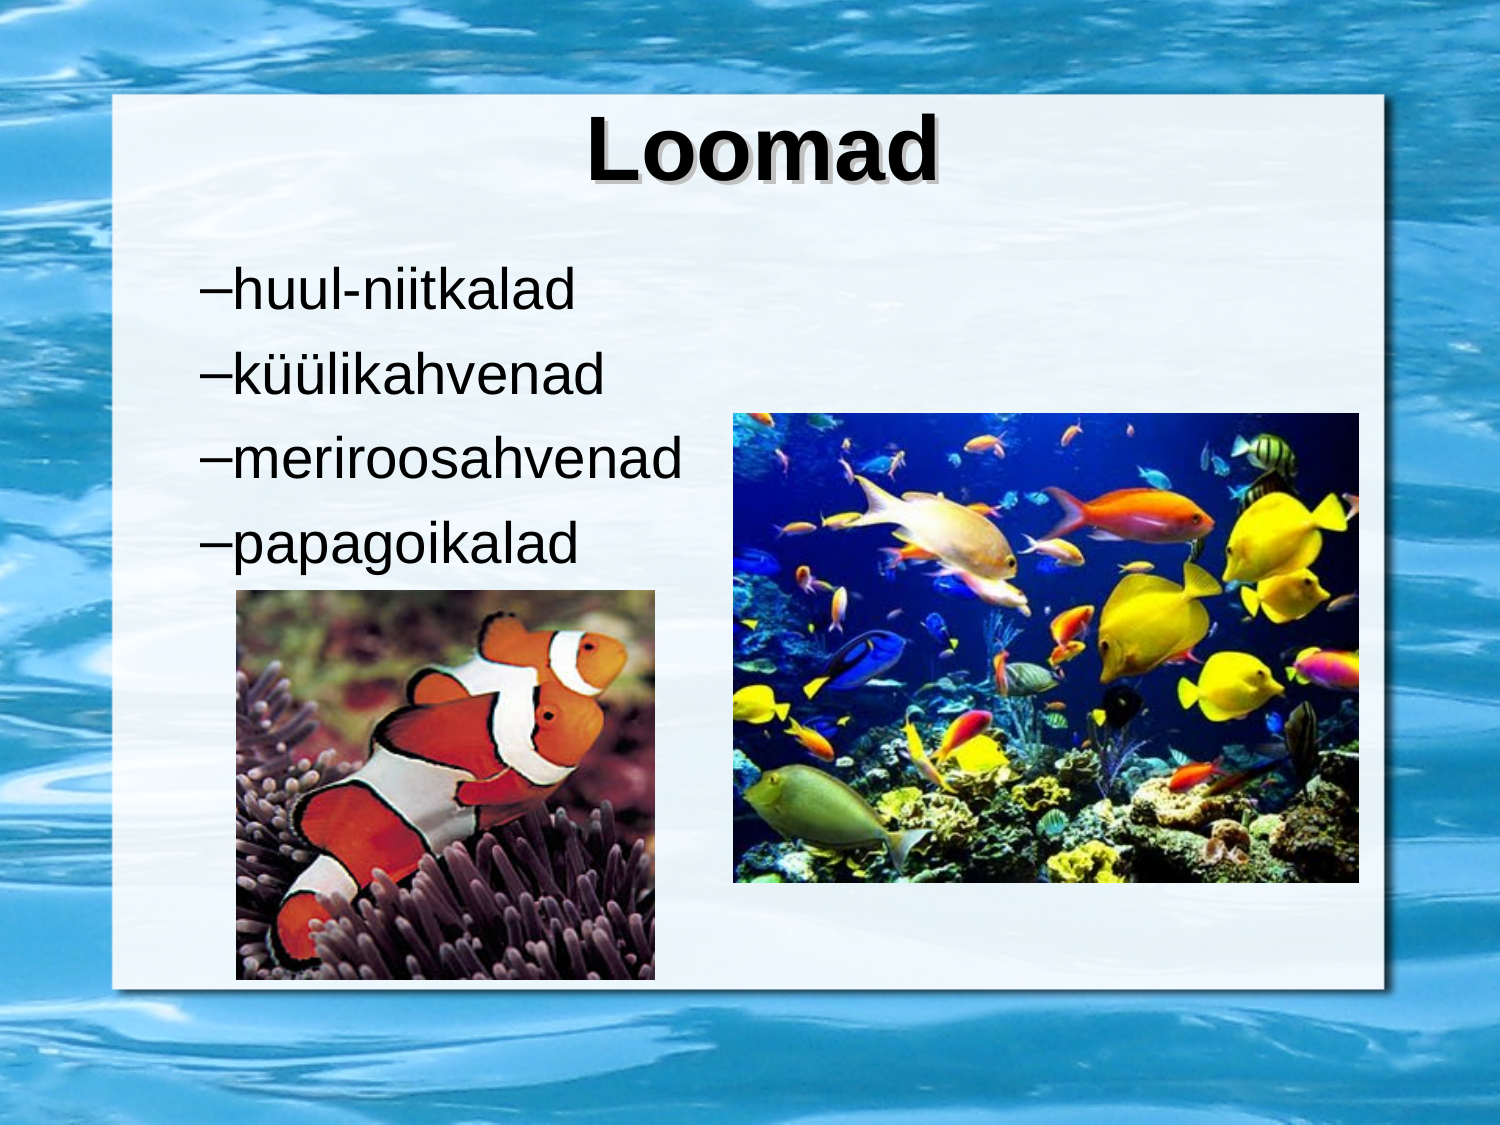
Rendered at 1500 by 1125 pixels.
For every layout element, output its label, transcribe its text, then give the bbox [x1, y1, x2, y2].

picture [0, 0, 1500, 1125]
list huul-niitkalad küülikahvenad meriroosahvenad papagoikalad [185, 243, 739, 680]
title Loomad [88, 0, 1439, 207]
